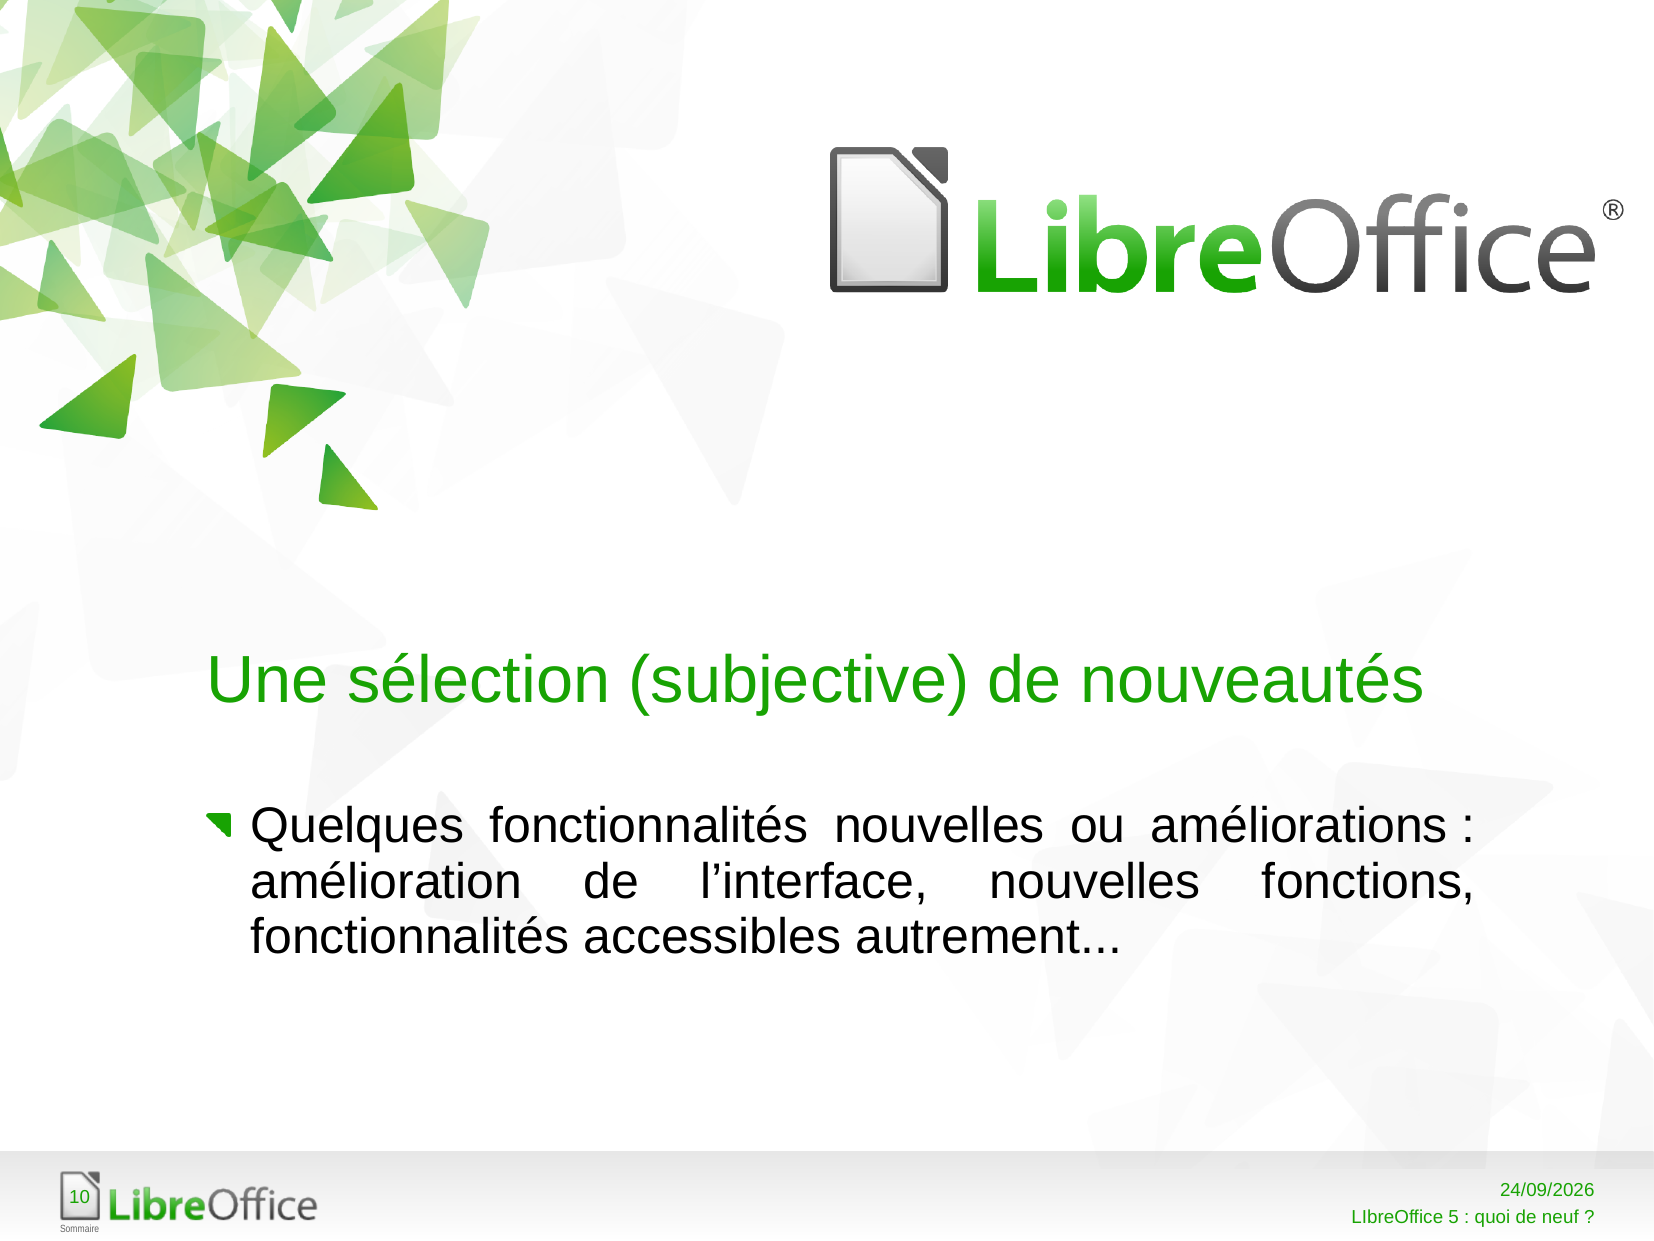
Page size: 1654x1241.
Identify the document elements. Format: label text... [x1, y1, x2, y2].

picture [41, 1152, 337, 1240]
picture [915, 548, 1654, 1169]
list Quelques fonctionnalités nouvelles ou améliorations : amélioration de l’interface, nouvelles fonctions, fonctionnalités accessibles autrement... [206, 797, 1477, 1206]
title Une sélection (subjective) de nouveautés [206, 590, 1477, 768]
picture [0, 0, 1654, 948]
